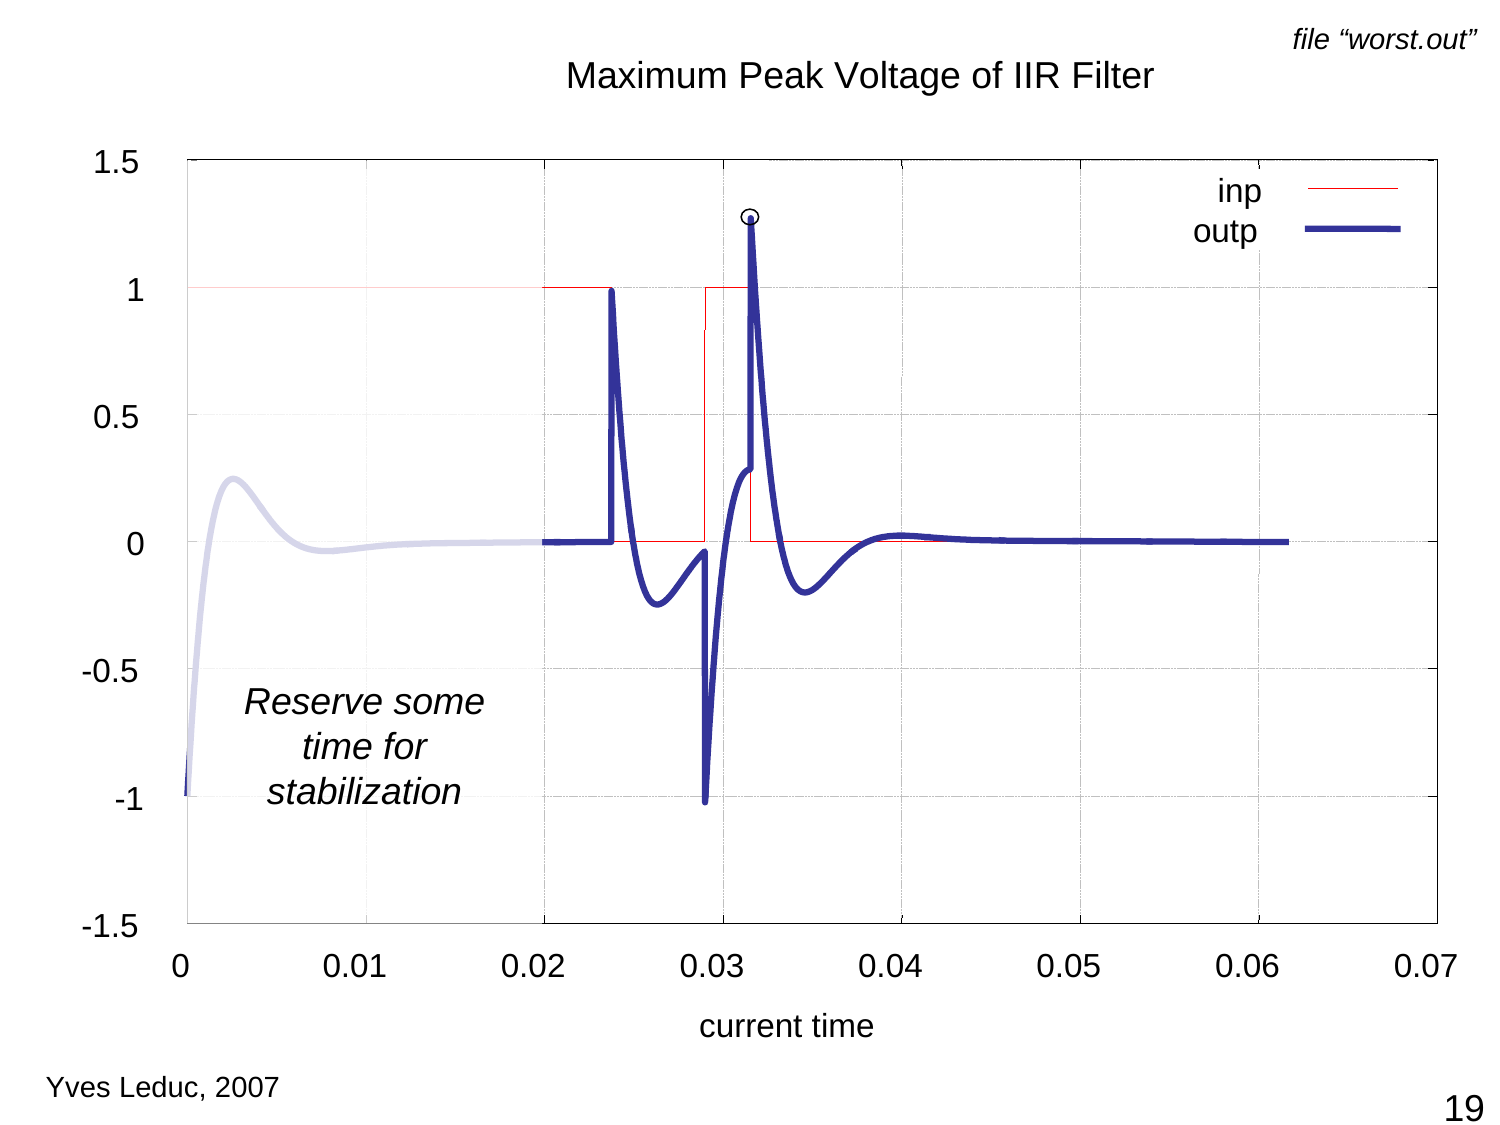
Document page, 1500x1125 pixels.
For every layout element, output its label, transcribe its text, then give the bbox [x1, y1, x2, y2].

text_box file “worst.out” [1277, 12, 1492, 64]
text_box -0.5 [81, 649, 139, 690]
text_box Reserve some time for stabilization [186, 160, 543, 924]
text_box 1 [116, 267, 145, 308]
text_box -1 [114, 776, 145, 817]
text_box 1.5 [83, 140, 140, 181]
text_box 0 [162, 944, 191, 985]
text_box current time [699, 1004, 876, 1045]
text_box inp [1248, 186, 1257, 200]
text_box 0.03 [670, 944, 745, 985]
text_box 0.07 [1384, 944, 1459, 985]
text_box 0.01 [313, 944, 388, 985]
text_box 0.06 [1205, 944, 1281, 985]
text_box Maximum Peak Voltage of IIR Filter [551, 43, 1171, 104]
text_box inp [1217, 169, 1263, 210]
text_box 0.04 [848, 944, 924, 985]
text_box 0.02 [491, 944, 566, 985]
text_box outp [1193, 209, 1259, 250]
text_box -1.5 [81, 904, 139, 945]
text_box 0.05 [1027, 944, 1102, 985]
text_box 0 [116, 522, 145, 563]
text_box 0.5 [83, 395, 140, 436]
